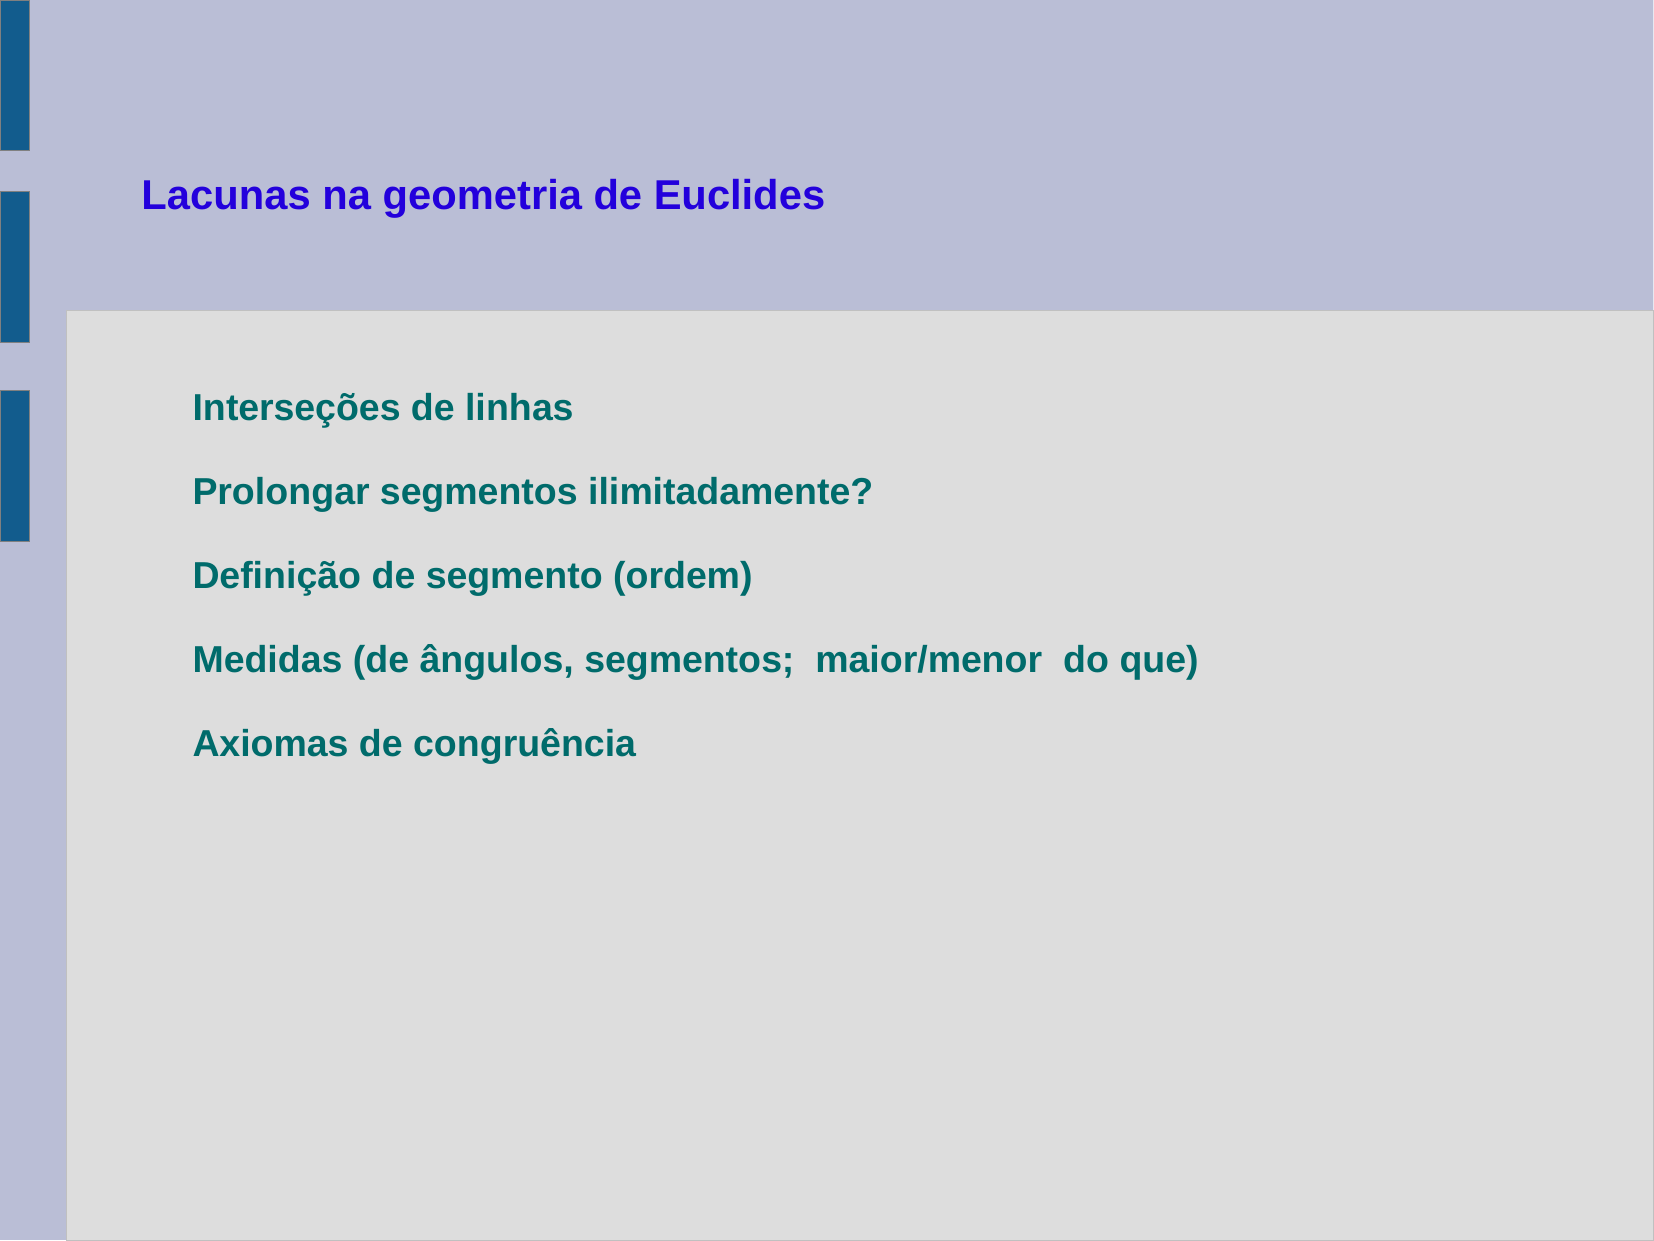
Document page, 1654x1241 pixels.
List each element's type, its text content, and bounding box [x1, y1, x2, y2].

title Lacunas na geometria de Euclides [121, 91, 1534, 299]
list Interseções de linhas Prolongar segmentos ilimitadamente? Definição de segmento (ordem) Medidas (de ângulos, segmentos; maior/menor do que) Axiomas de congruência [121, 344, 1534, 1241]
